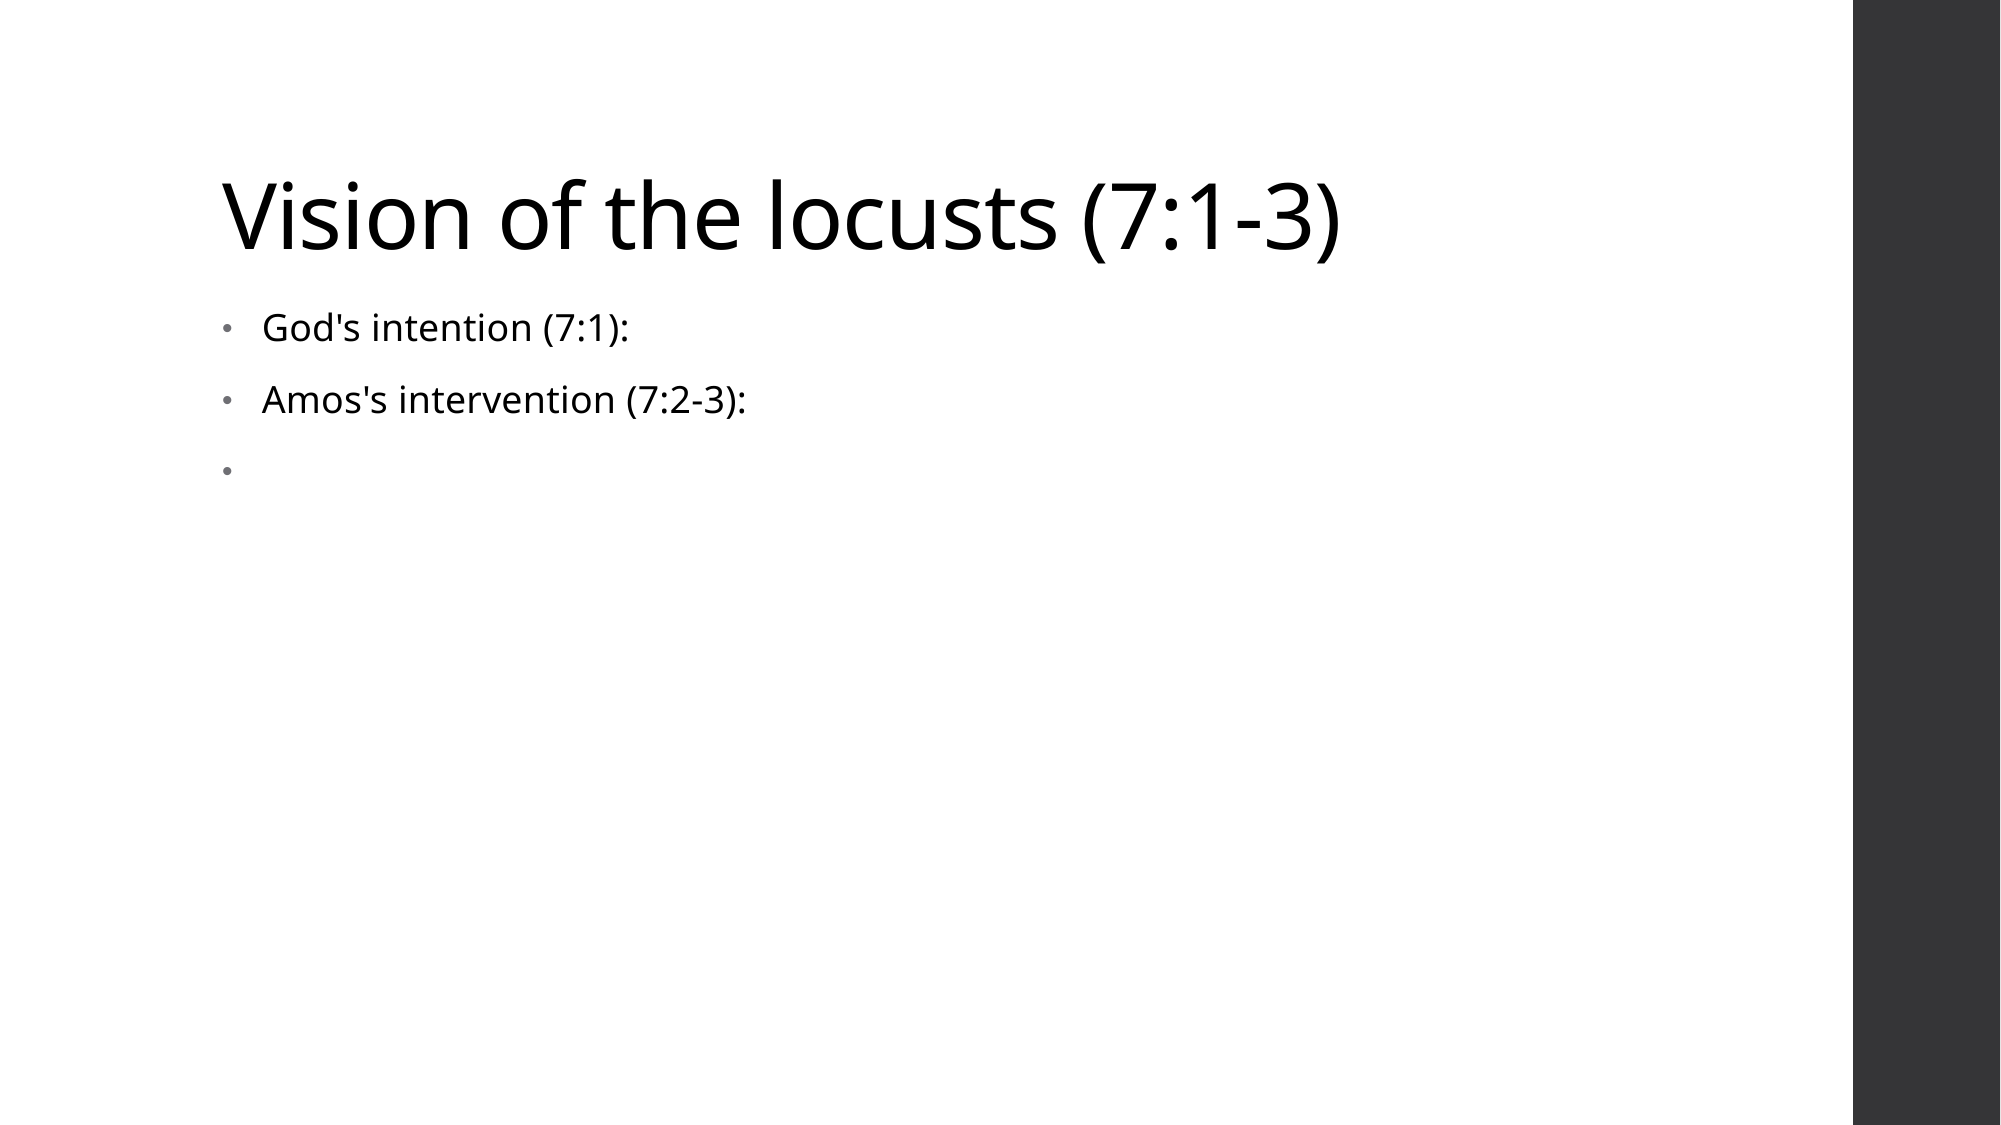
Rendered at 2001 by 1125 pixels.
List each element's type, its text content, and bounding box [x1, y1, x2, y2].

list God's intention (7:1): Amos's intervention (7:2-3): [206, 299, 1617, 1014]
title Vision of the locusts (7:1-3) [206, 60, 1797, 278]
